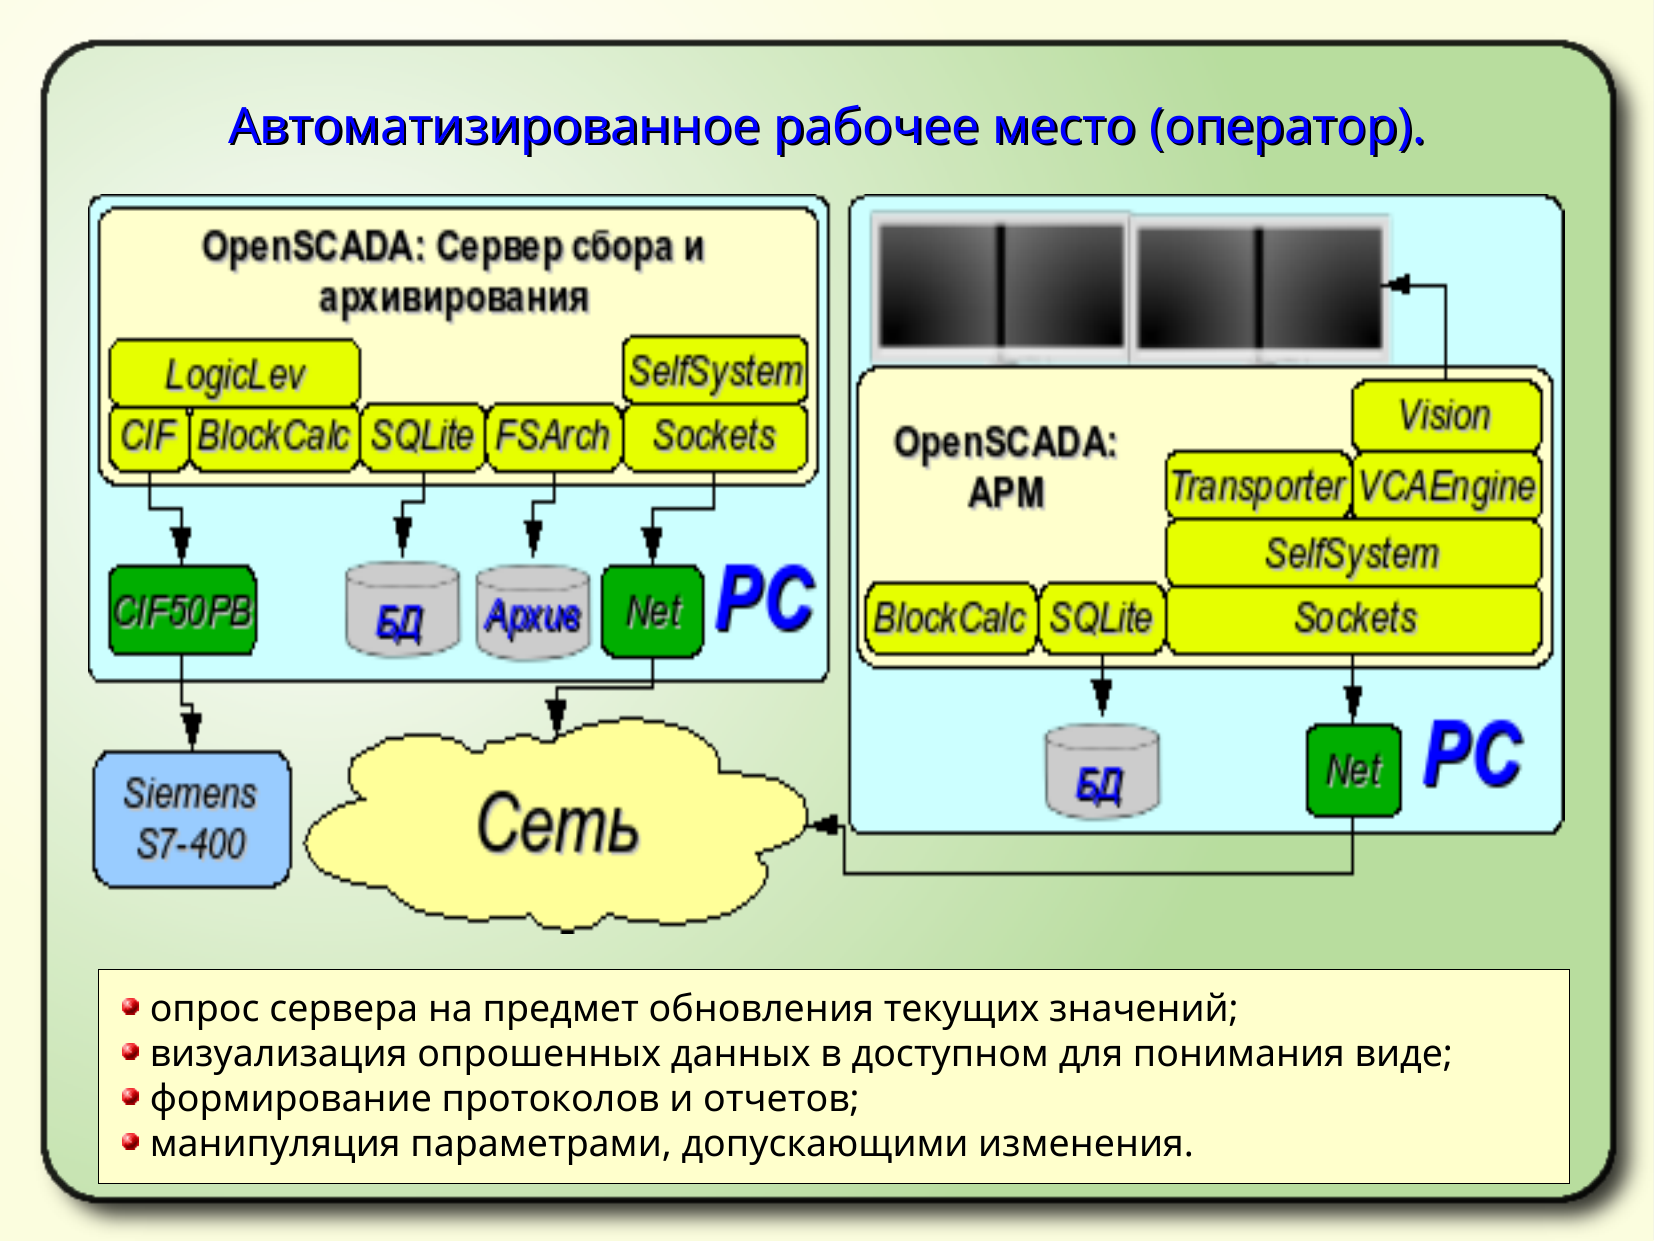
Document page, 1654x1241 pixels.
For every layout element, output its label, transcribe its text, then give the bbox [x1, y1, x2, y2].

list опрос сервера на предмет обновления текущих значений; визуализация опрошенных данных в доступном для понимания виде; формирование протоколов и отчетов; манипуляция параметрами, допускающими изменения. [98, 969, 1570, 1184]
picture [0, 0, 1654, 1241]
title Автоматизированное рабочее место (оператор). [121, 66, 1533, 179]
